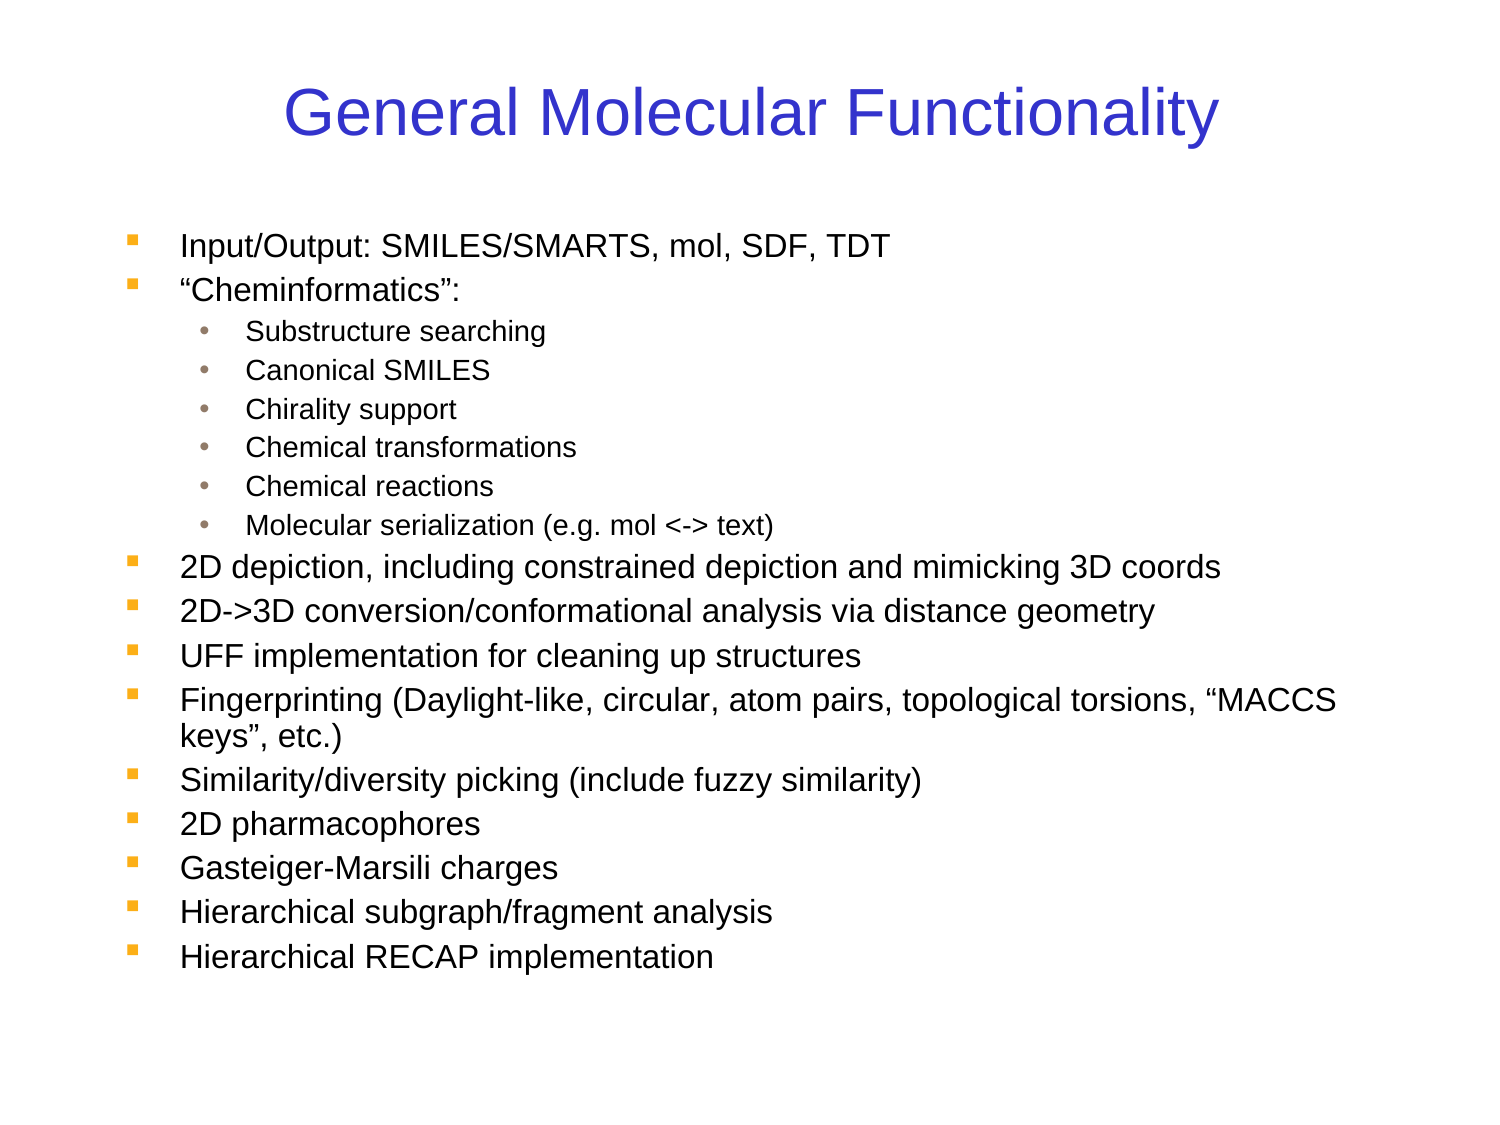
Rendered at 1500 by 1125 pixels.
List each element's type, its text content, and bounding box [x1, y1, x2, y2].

list Input/Output: SMILES/SMARTS, mol, SDF, TDT “Cheminformatics”: Substructure searching Canonical SMILES Chirality support Chemical transformations Chemical reactions Molecular serialization (e.g. mol <-> text)‏ 2D depiction, including constrained depiction and mimicking 3D coords 2D->3D conversion/conformational analysis via distance geometry UFF implementation for cleaning up structures Fingerprinting (Daylight-like, circular, atom pairs, topological torsions, “MACCS keys”, etc.)‏ Similarity/diversity picking (include fuzzy similarity)‏ 2D pharmacophores Gasteiger-Marsili charges Hierarchical subgraph/fragment analysis Hierarchical RECAP implementation [109, 221, 1385, 984]
title General Molecular Functionality [116, 14, 1388, 203]
